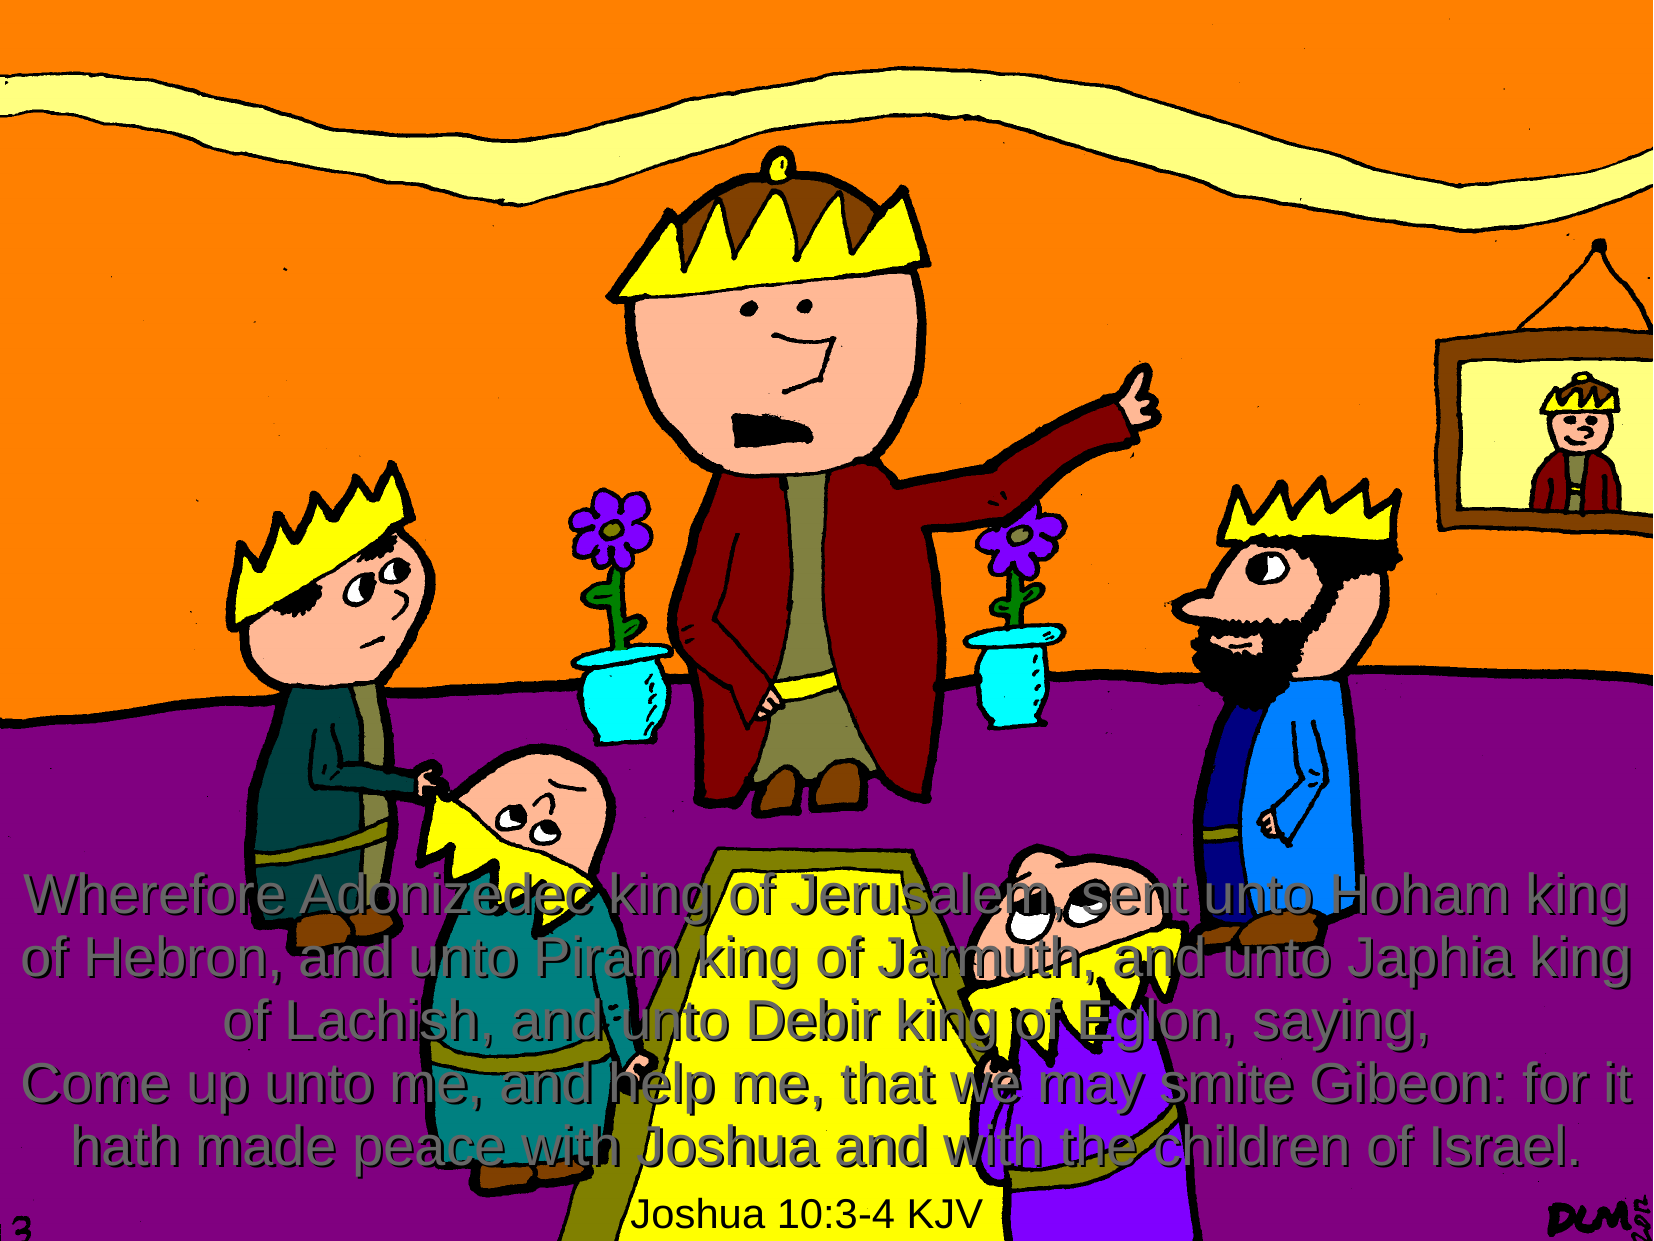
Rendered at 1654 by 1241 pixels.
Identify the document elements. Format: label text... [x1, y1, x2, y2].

picture [0, 0, 1653, 855]
picture [0, 1184, 602, 1241]
text_box Joshua 10:3-4 KJV [602, 1183, 1012, 1241]
picture [1012, 1184, 1653, 1241]
text_box Wherefore Adonizedec king of Jerusalem, sent unto Hoham king of Hebron, and unto Piram king of Jarmuth, and unto Japhia king of Lachish, and unto Debir king of Eglon, saying, Come up unto me, and help me, that we may smite Gibeon: for it hath made peace with Joshua and with the children of Israel. [0, 855, 1653, 1184]
